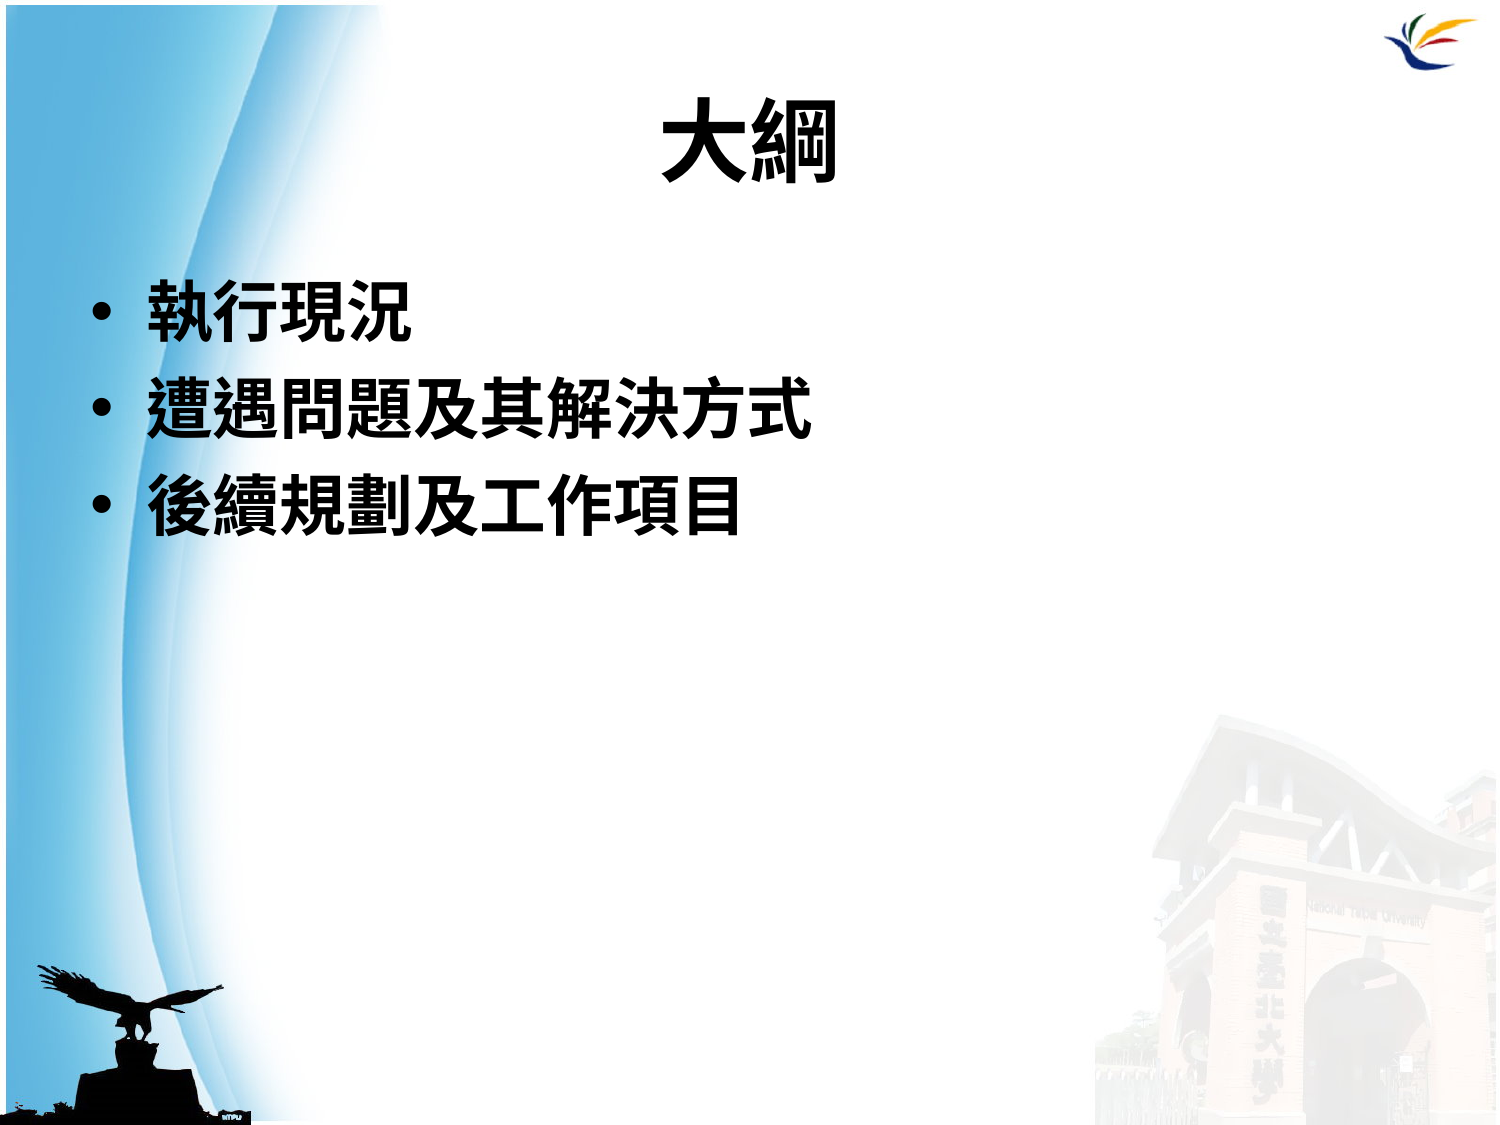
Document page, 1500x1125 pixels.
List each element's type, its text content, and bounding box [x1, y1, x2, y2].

list 執行現況 遭遇問題及其解決方式 後續規劃及工作項目 [75, 262, 1425, 1005]
picture [0, 0, 1500, 1125]
title 大綱 [75, 45, 1425, 233]
